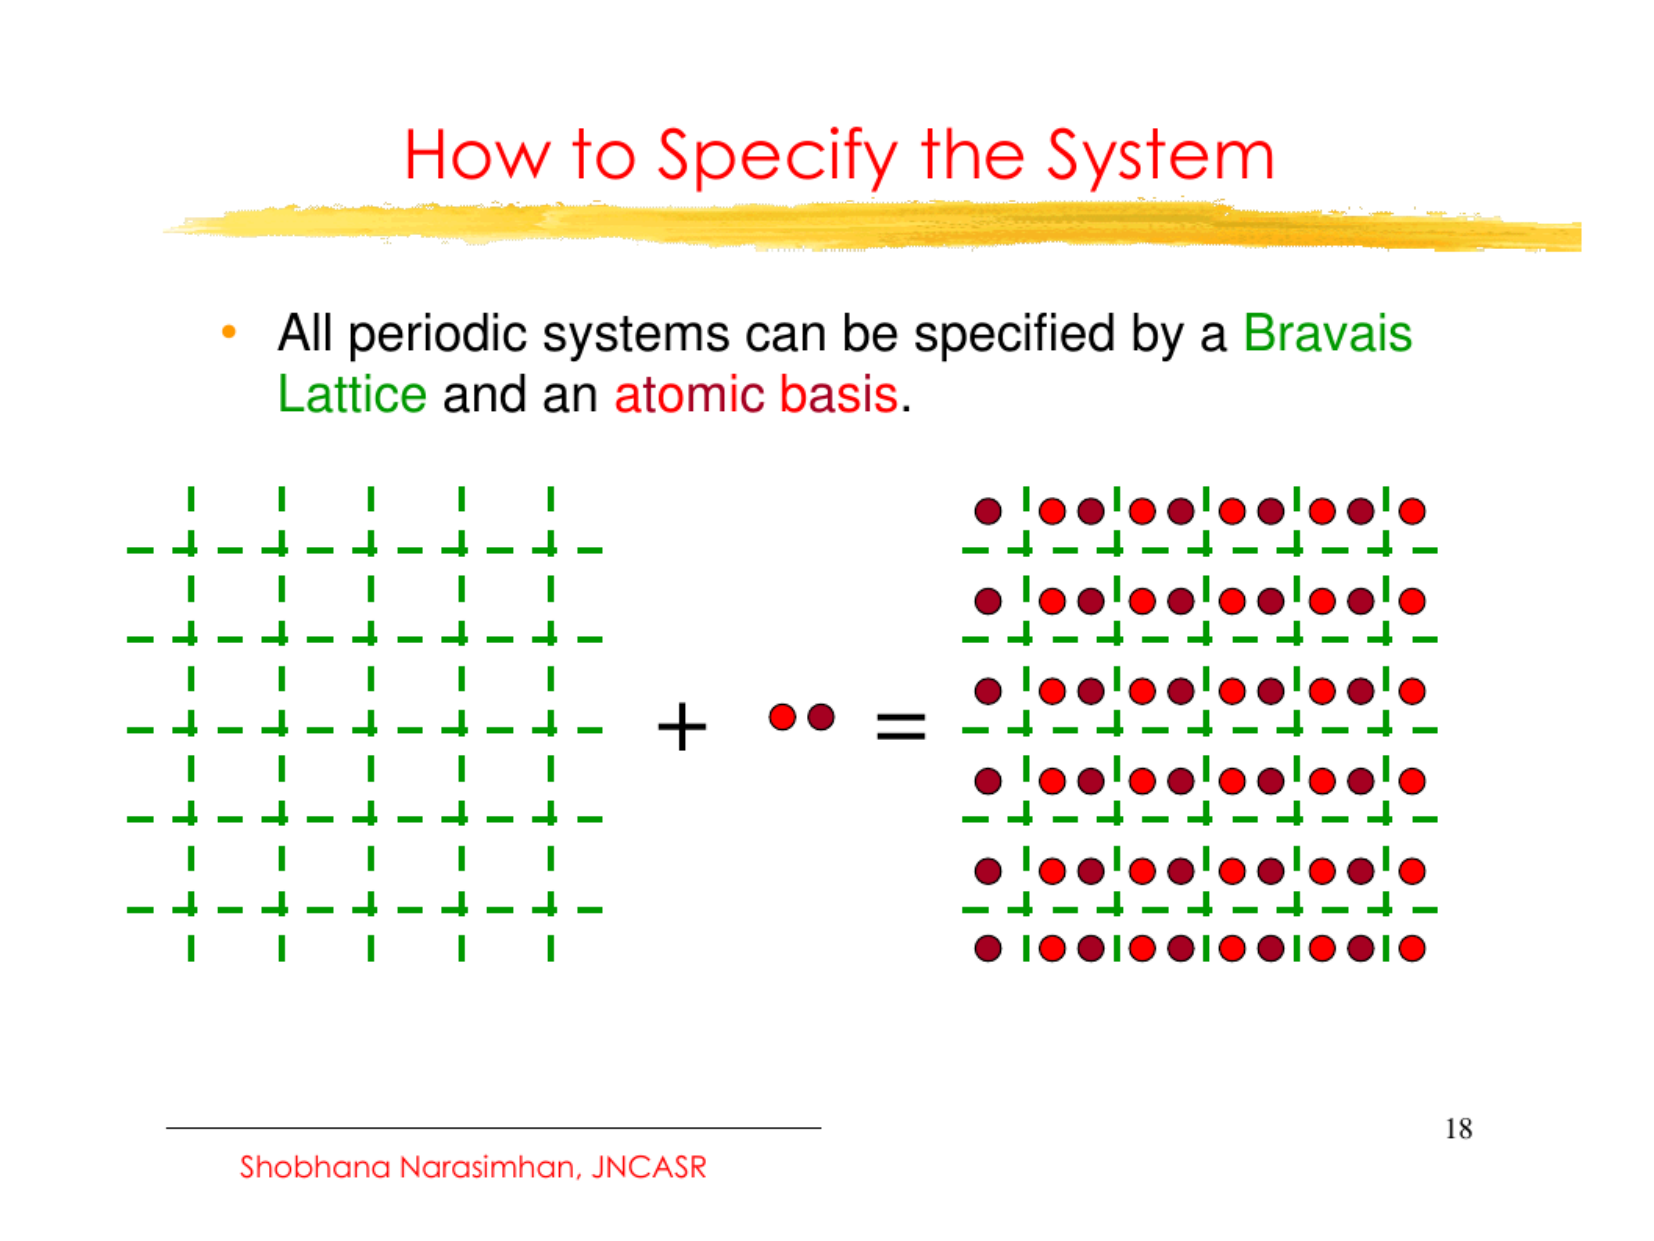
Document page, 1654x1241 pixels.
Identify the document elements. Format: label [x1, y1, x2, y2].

picture [71, 52, 1599, 1198]
